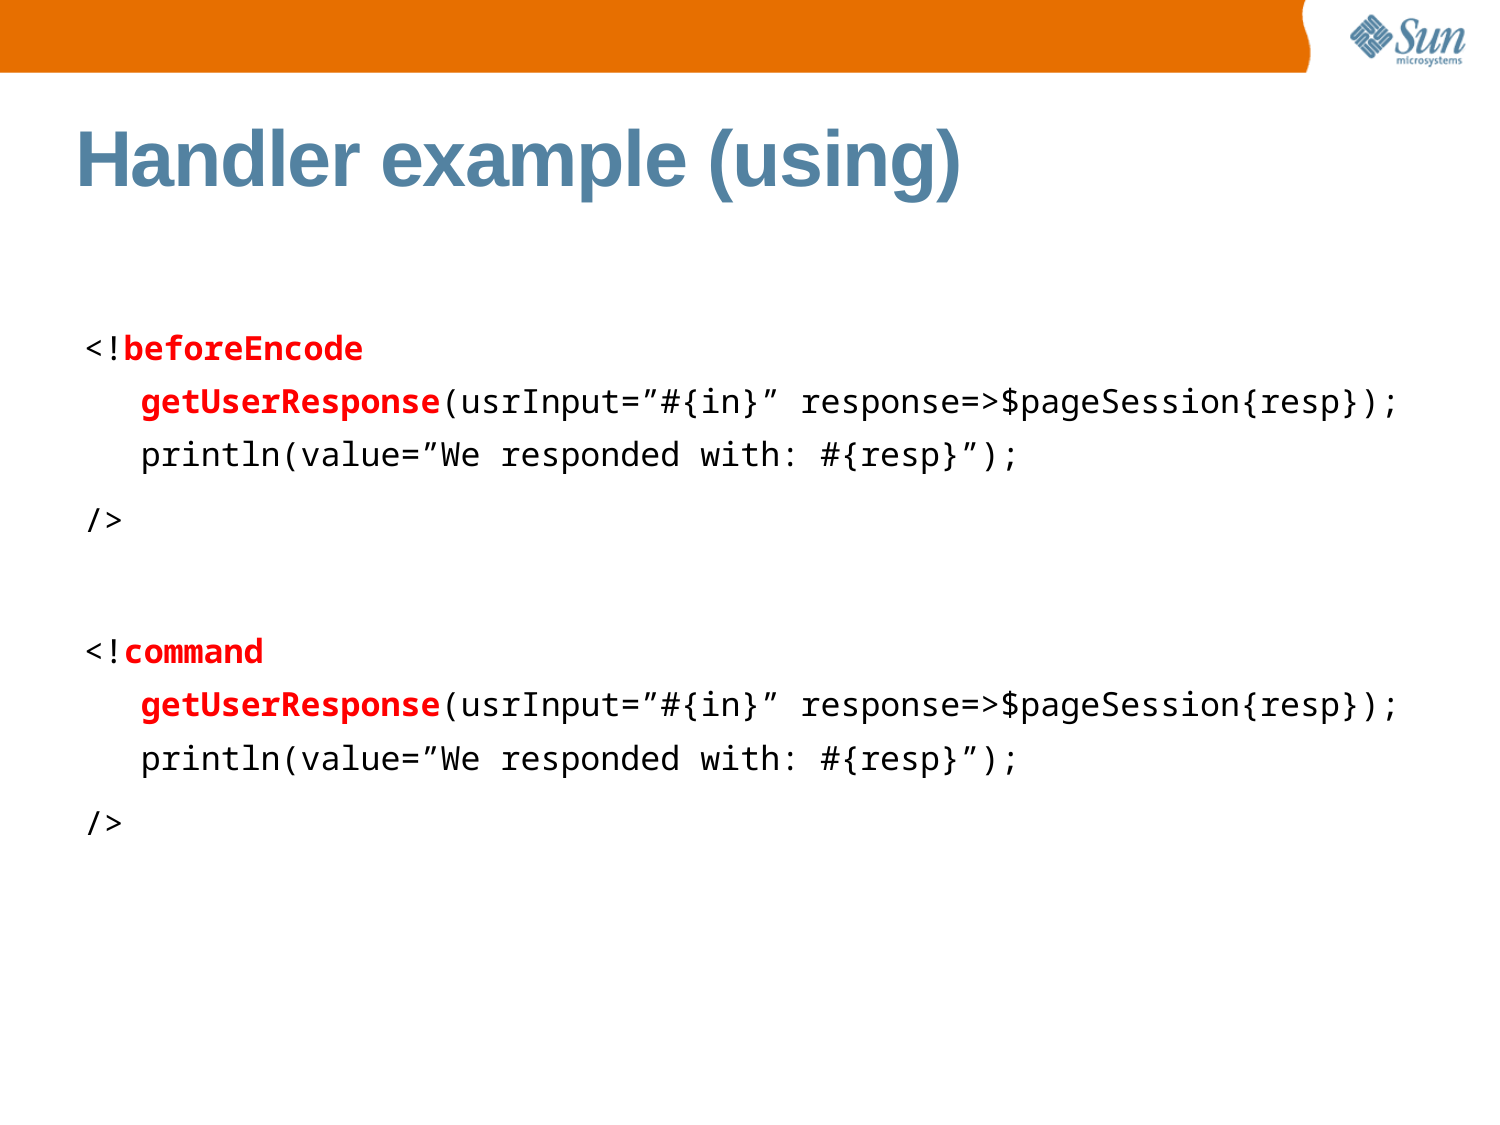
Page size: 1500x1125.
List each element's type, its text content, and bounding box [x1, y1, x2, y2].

title Handler example (using) [75, 122, 1437, 227]
list <!beforeEncode getUserResponse(usrInput=”#{in}” response=>$pageSession{resp}); println(value=”We responded with: #{resp}”); /> <!command getUserResponse(usrInput=”#{in}” response=>$pageSession{resp}); println(value=”We responded with: #{resp}”); /> [64, 257, 1452, 1080]
picture [0, 0, 1500, 75]
